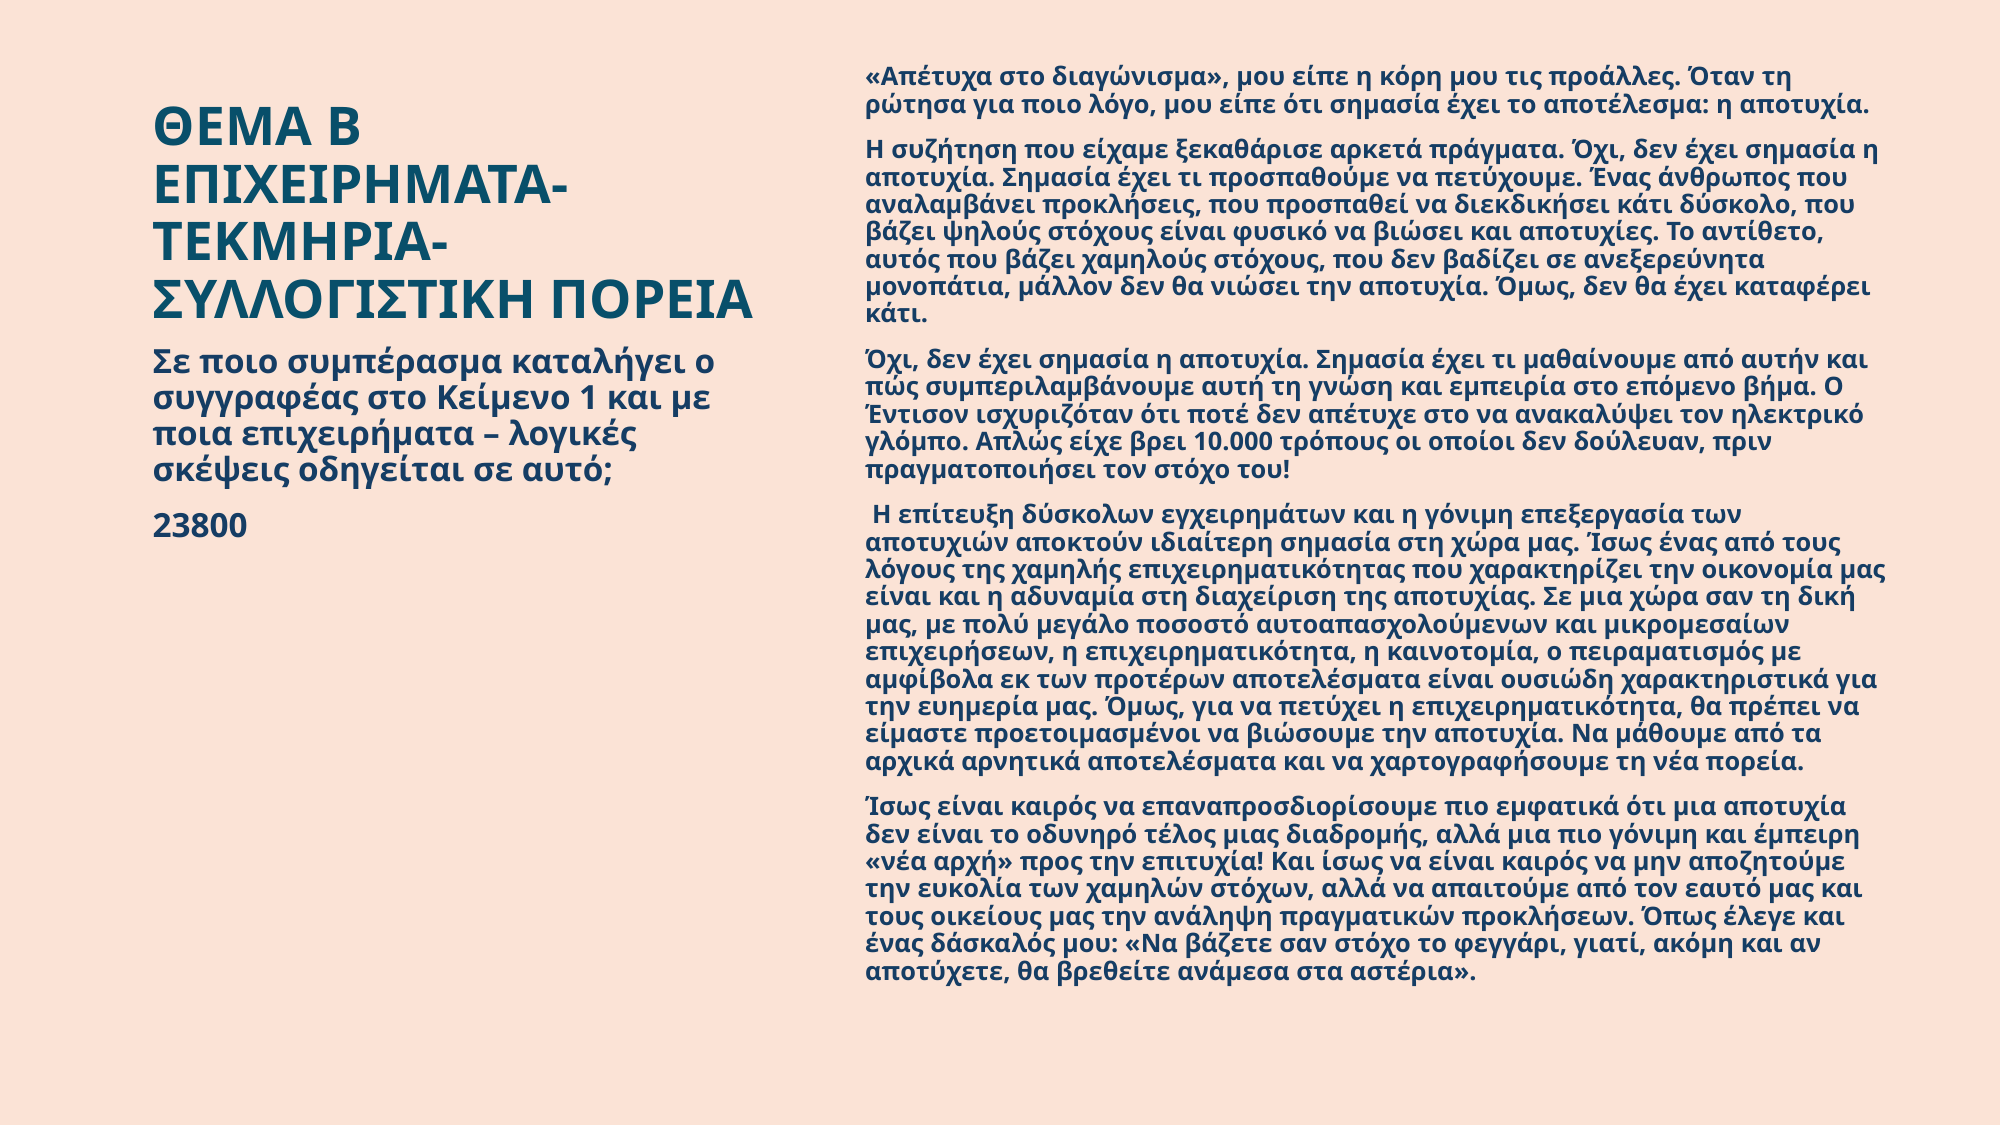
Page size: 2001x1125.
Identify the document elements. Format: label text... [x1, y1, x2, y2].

list «Απέτυχα στο διαγώνισμα», μου είπε η κόρη μου τις προάλλες. Όταν τη ρώτησα για ποιο λόγο, μου είπε ότι σημασία έχει το αποτέλεσμα: η αποτυχία. Η συζήτηση που είχαμε ξεκαθάρισε αρκετά πράγματα. Όχι, δεν έχει σημασία η αποτυχία. Σημασία έχει τι προσπαθούμε να πετύχουμε. Ένας άνθρωπος που αναλαμβάνει προκλήσεις, που προσπαθεί να διεκδικήσει κάτι δύσκολο, που βάζει ψηλούς στόχους είναι φυσικό να βιώσει και αποτυχίες. Το αντίθετο, αυτός που βάζει χαμηλούς στόχους, που δεν βαδίζει σε ανεξερεύνητα μονοπάτια, μάλλον δεν θα νιώσει την αποτυχία. Όμως, δεν θα έχει καταφέρει κάτι. Όχι, δεν έχει σημασία η αποτυχία. Σημασία έχει τι μαθαίνουμε από αυτήν και πώς συμπεριλαμβάνουμε αυτή τη γνώση και εμπειρία στο επόμενο βήμα. Ο Έντισον ισχυριζόταν ότι ποτέ δεν απέτυχε στο να ανακαλύψει τον ηλεκτρικό γλόμπο. Απλώς είχε βρει 10.000 τρόπους οι οποίοι δεν δούλευαν, πριν πραγματοποιήσει τον στόχο του! Η επίτευξη δύσκολων εγχειρημάτων και η γόνιμη επεξεργασία των αποτυχιών αποκτούν ιδιαίτερη σημασία στη χώρα μας. Ίσως ένας από τους λόγους της χαμηλής επιχειρηματικότητας που χαρακτηρίζει την οικονομία μας είναι και η αδυναμία στη διαχείριση της αποτυχίας. Σε μια χώρα σαν τη δική μας, με πολύ μεγάλο ποσοστό αυτοαπασχολούμενων και μικρομεσαίων επιχειρήσεων, η επιχειρηματικότητα, η καινοτομία, ο πειραματισμός με αμφίβολα εκ των προτέρων αποτελέσματα είναι ουσιώδη χαρακτηριστικά για την ευημερία μας. Όμως, για να πετύχει η επιχειρηματικότητα, θα πρέπει να είμαστε προετοιμασμένοι να βιώσουμε την αποτυχία. Να μάθουμε από τα αρχικά αρνητικά αποτελέσματα και να χαρτογραφήσουμε τη νέα πορεία. Ίσως είναι καιρός να επαναπροσδιορίσουμε πιο εμφατικά ότι μια αποτυχία δεν είναι το οδυνηρό τέλος μιας διαδρομής, αλλά μια πιο γόνιμη και έμπειρη «νέα αρχή» προς την επιτυχία! Και ίσως να είναι καιρός να μην αποζητούμε την ευκολία των χαμηλών στόχων, αλλά να απαιτούμε από τον εαυτό μας και τους οικείους μας την ανάληψη πραγματικών προκλήσεων. Όπως έλεγε και ένας δάσκαλός μου: «Να βάζετε σαν στόχο το φεγγάρι, γιατί, ακόμη και αν αποτύχετε, θα βρεθείτε ανάμεσα στα αστέρια». [850, 56, 1904, 1045]
title ΘΕΜΑ Β ΕΠΙΧΕΙΡΗΜΑΤΑ-ΤΕΚΜΗΡΙΑ-ΣΥΛΛΟΓΙΣΤΙΚΗ ΠΟΡΕΙΑ [137, 75, 783, 337]
list Σε ποιο συμπέρασμα καταλήγει ο συγγραφέας στο Κείμενο 1 και με ποια επιχειρήματα – λογικές σκέψεις οδηγείται σε αυτό; 23800 [137, 337, 783, 963]
